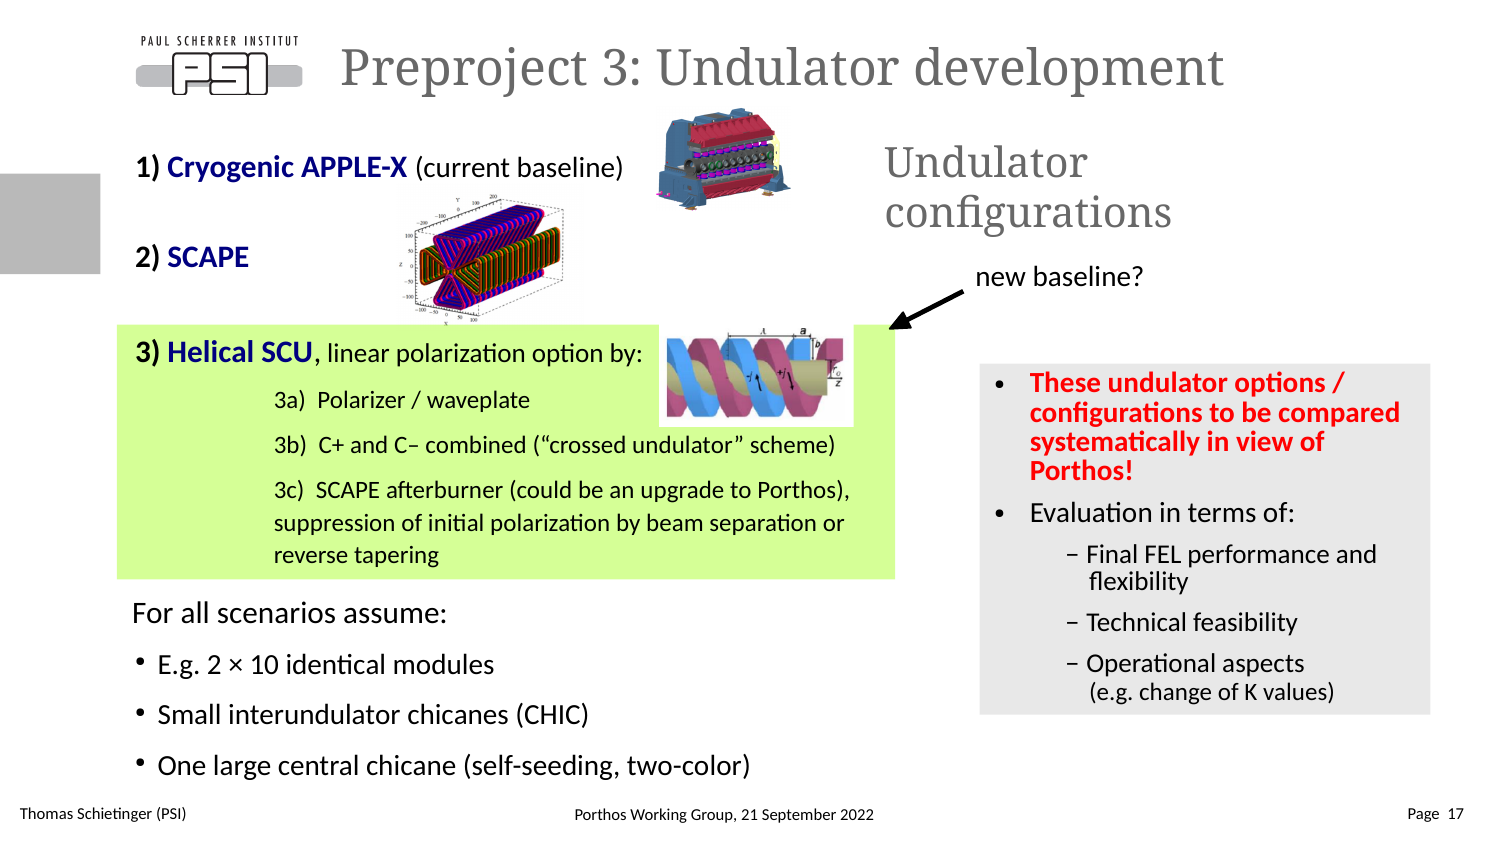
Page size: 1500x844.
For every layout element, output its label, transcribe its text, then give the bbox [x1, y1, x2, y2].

text_box new baseline? [960, 256, 1200, 301]
list For all scenarios assume: E.g. 2 × 10 identical modules Small interundulator chicanes (CHIC) One large central chicane (self-seeding, two-color) [131, 592, 829, 800]
title Preproject 3: Undulator development [340, 35, 1477, 102]
picture [656, 106, 791, 212]
list Cryogenic APPLE-X (current baseline) SCAPE Helical SCU, linear polarization option by: 3a) Polarizer / waveplate 3b) C+ and C– combined (“crossed undulator” scheme) 3c) SCAPE afterburner (could be an upgrade to Porthos), suppression of initial polarization by beam separation or reverse tapering [131, 146, 920, 575]
text_box These undulator options / configurations to be compared systematically in view of Porthos! Evaluation in terms of: – Final FEL performance and flexibility – Technical feasibility – Operational aspects (e.g. change of K values) [979, 363, 1431, 715]
picture [659, 307, 854, 427]
text_box [116, 324, 896, 580]
title Undulator configurations [884, 135, 1368, 192]
